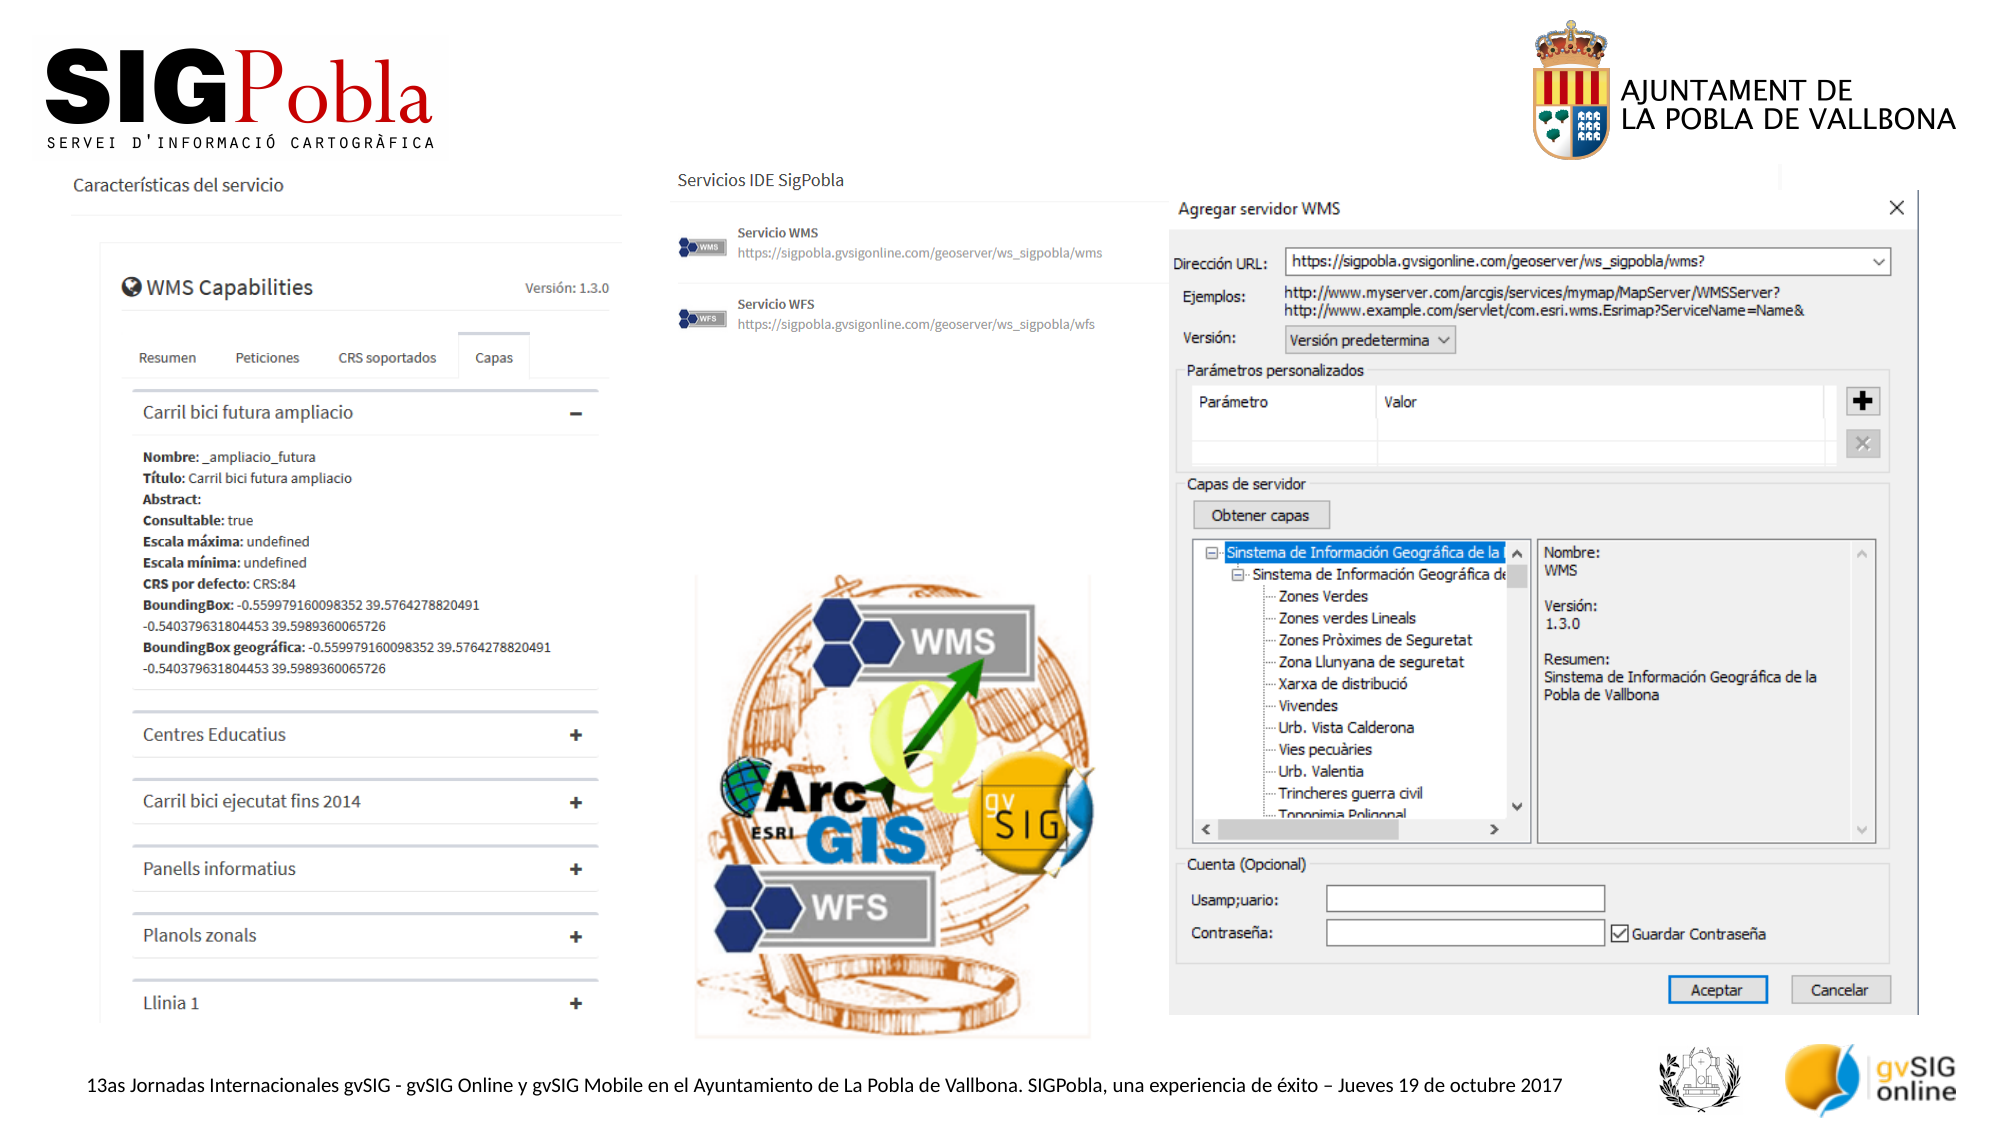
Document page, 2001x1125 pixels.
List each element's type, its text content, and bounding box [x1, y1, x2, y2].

picture [1785, 1044, 1956, 1118]
picture [32, 35, 449, 161]
text_box 13as Jornadas Internacionales gvSIG - gvSIG Online y gvSIG Mobile en el Ayuntamiento de La Pobla de Vallbona. SIGPobla, una experiencia de éxito – Jueves 19 de octubre 2017 [71, 1063, 1593, 1105]
picture [71, 164, 622, 1023]
picture [1656, 1044, 1745, 1117]
picture [692, 572, 1099, 1045]
picture [670, 164, 1919, 1015]
picture [1533, 20, 1956, 161]
